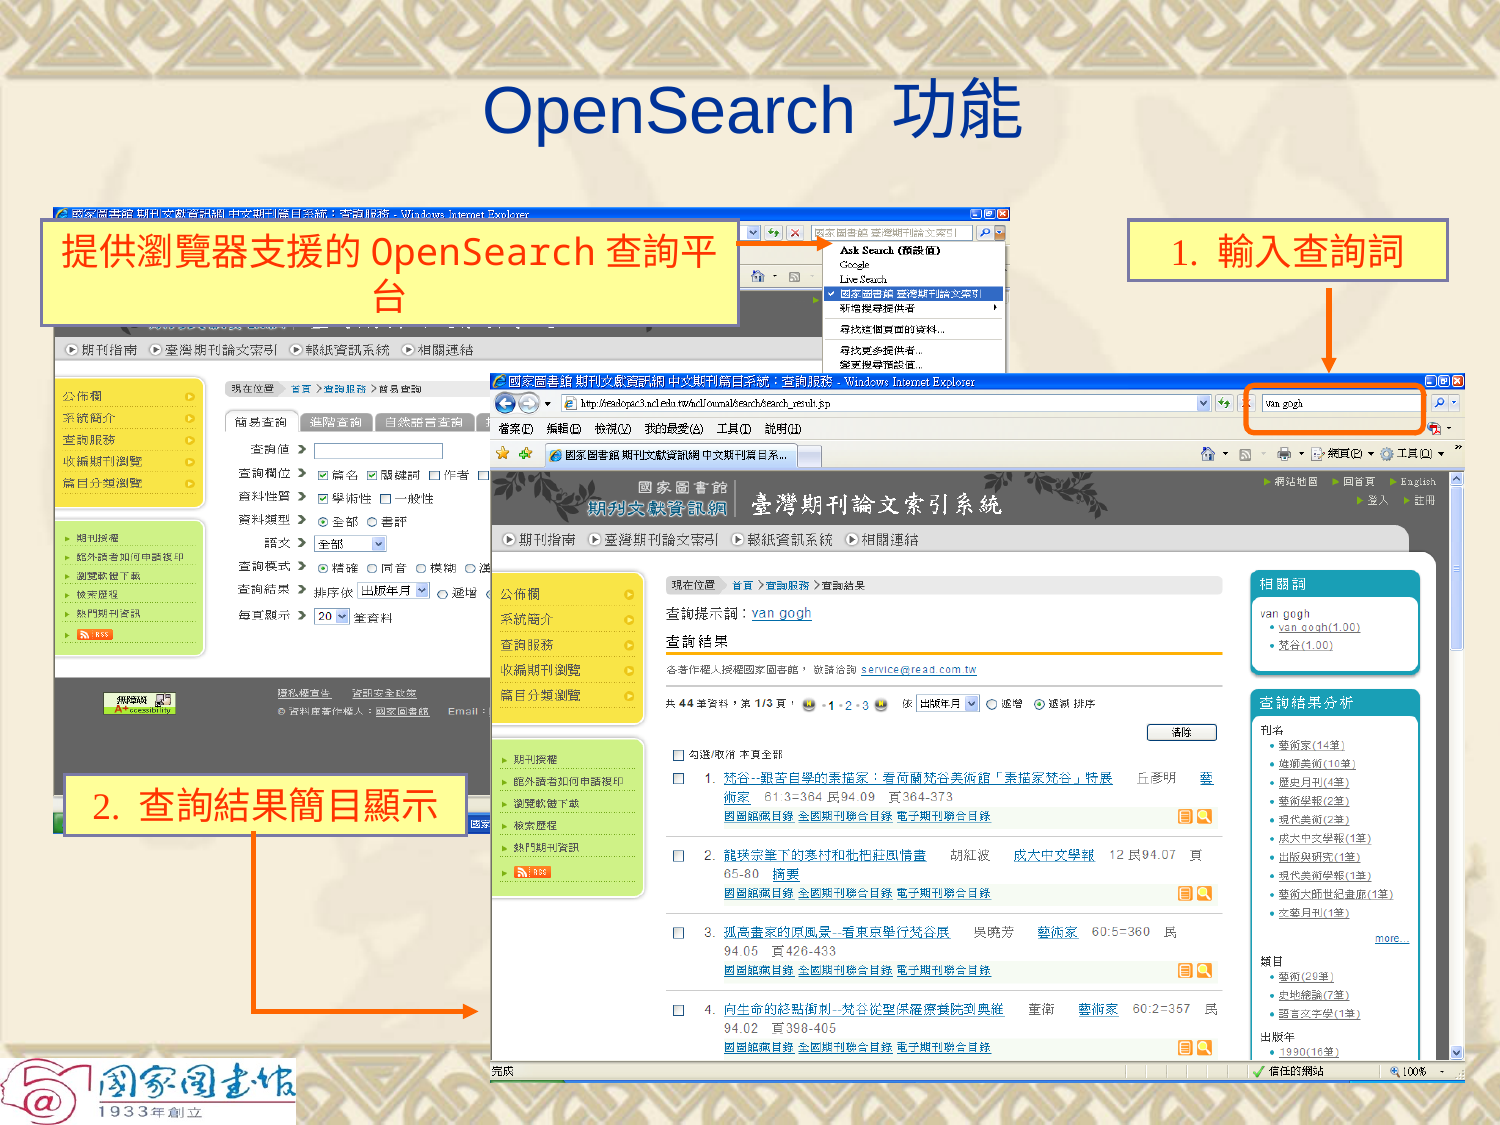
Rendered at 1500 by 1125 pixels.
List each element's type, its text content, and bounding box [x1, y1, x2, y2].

text_box 提供瀏覽器支援的OpenSearch查詢平台 [41, 219, 739, 326]
title OpenSearch 功能 [53, 54, 1455, 159]
text_box 1. 輸入查詢詞 [1128, 219, 1448, 281]
picture [0, 0, 1500, 1125]
text_box 2. 查詢結果簡目顯示 [64, 774, 467, 836]
